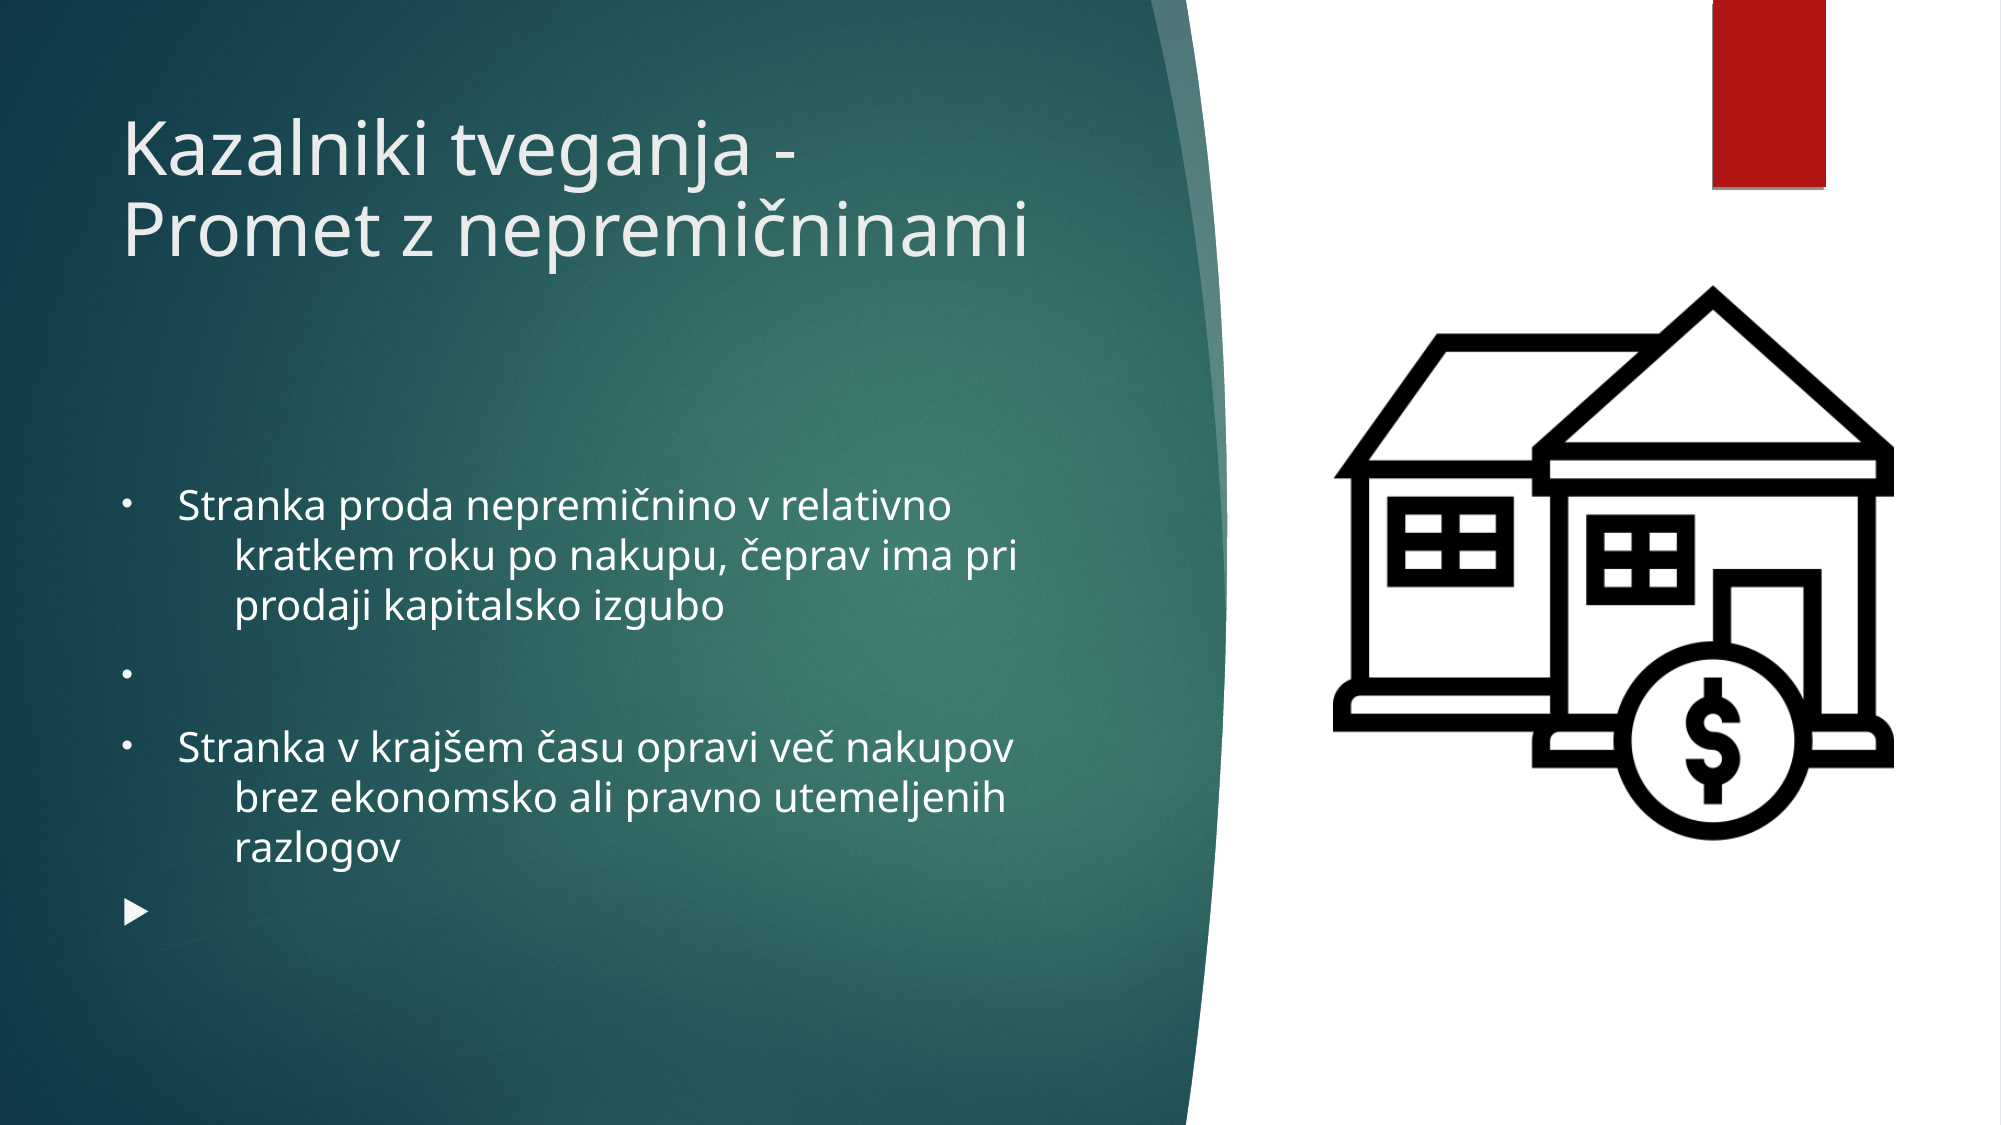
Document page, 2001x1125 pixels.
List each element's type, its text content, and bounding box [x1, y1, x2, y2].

picture [1333, 282, 1894, 843]
title Kazalniki tveganja - Promet z nepremičninami [106, 103, 1122, 370]
text_box [0, 0, 2000, 1125]
list Stranka proda nepremičnino v relativno kratkem roku po nakupu, čeprav ima pri prodaji kapitalsko izgubo Stranka v krajšem času opravi več nakupov brez ekonomsko ali pravno utemeljenih razlogov [106, 399, 1122, 1021]
